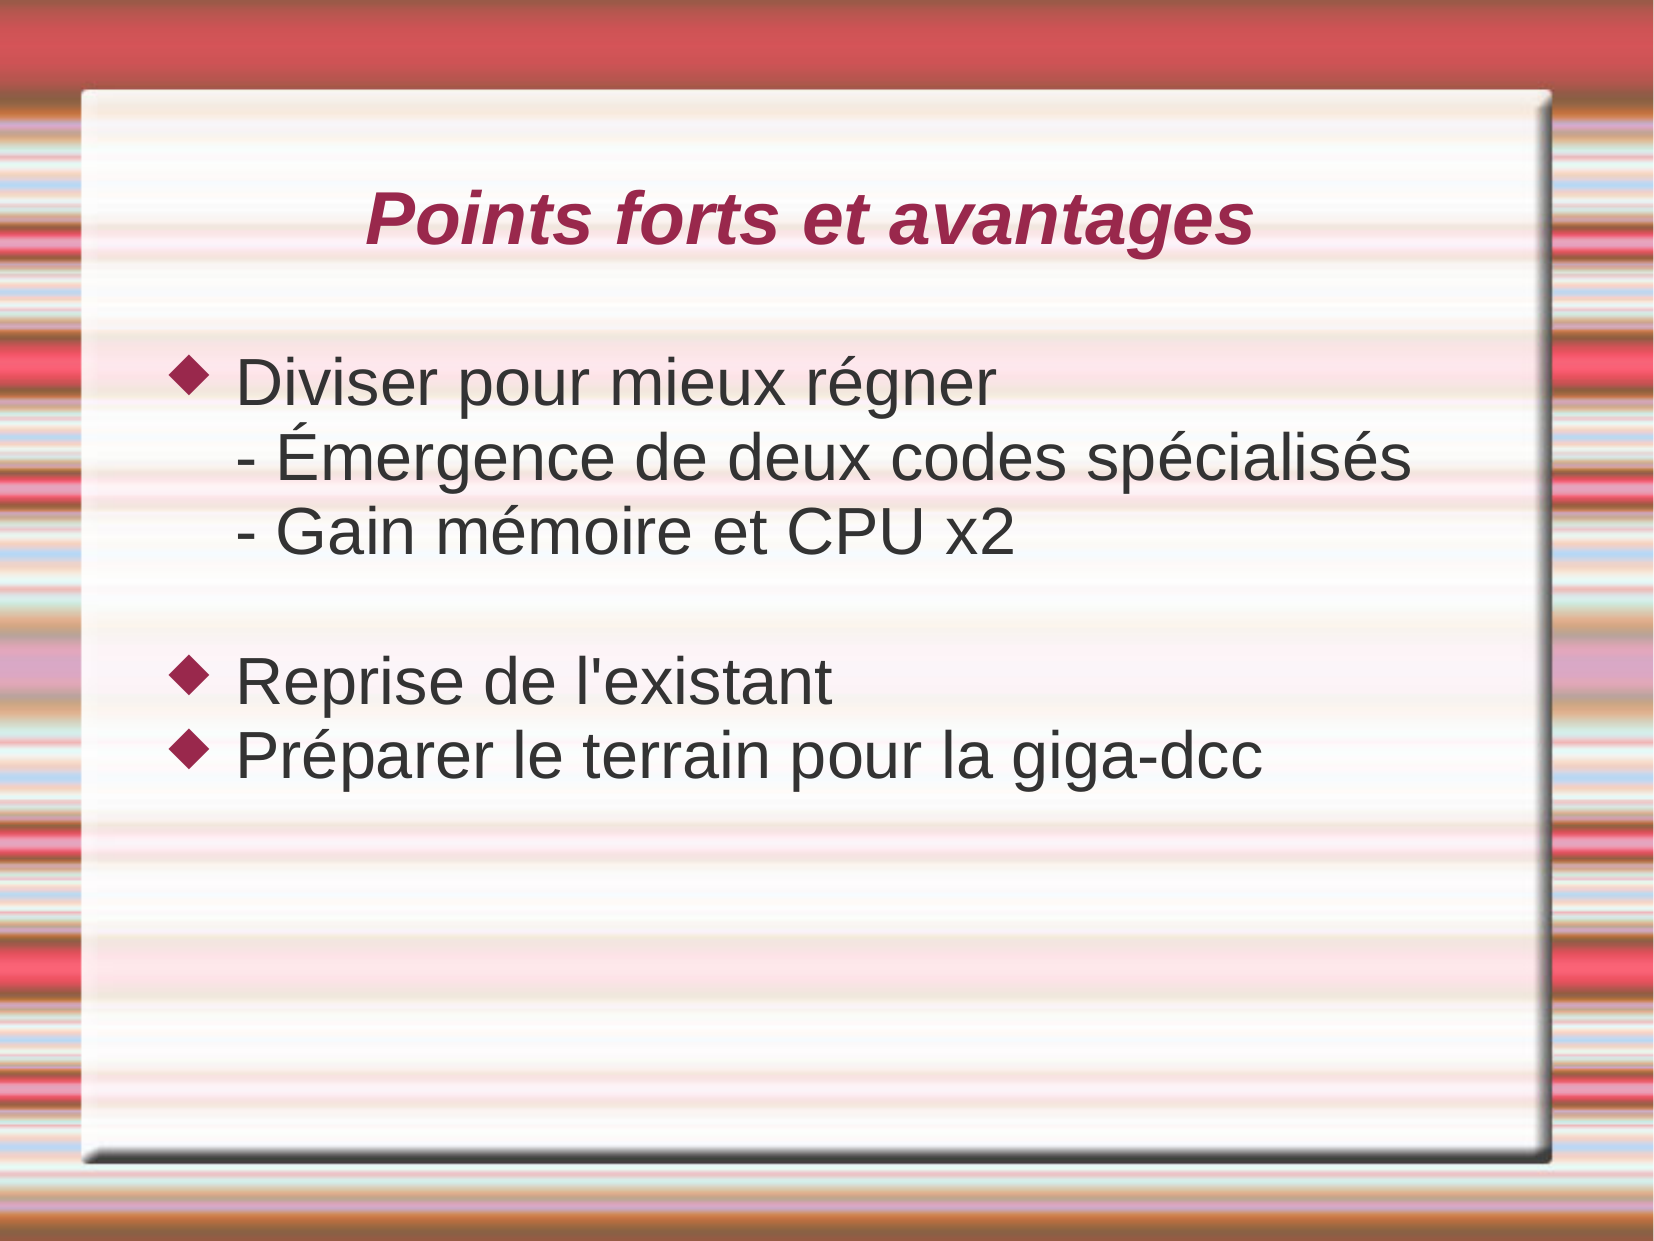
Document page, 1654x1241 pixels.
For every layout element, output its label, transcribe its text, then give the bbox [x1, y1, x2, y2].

picture [0, 0, 1654, 1241]
list Diviser pour mieux régner - Émergence de deux codes spécialisés - Gain mémoire et CPU x2 Reprise de l'existant Préparer le terrain pour la giga-dcc [152, 344, 1534, 1127]
title Points forts et avantages [88, 114, 1534, 322]
